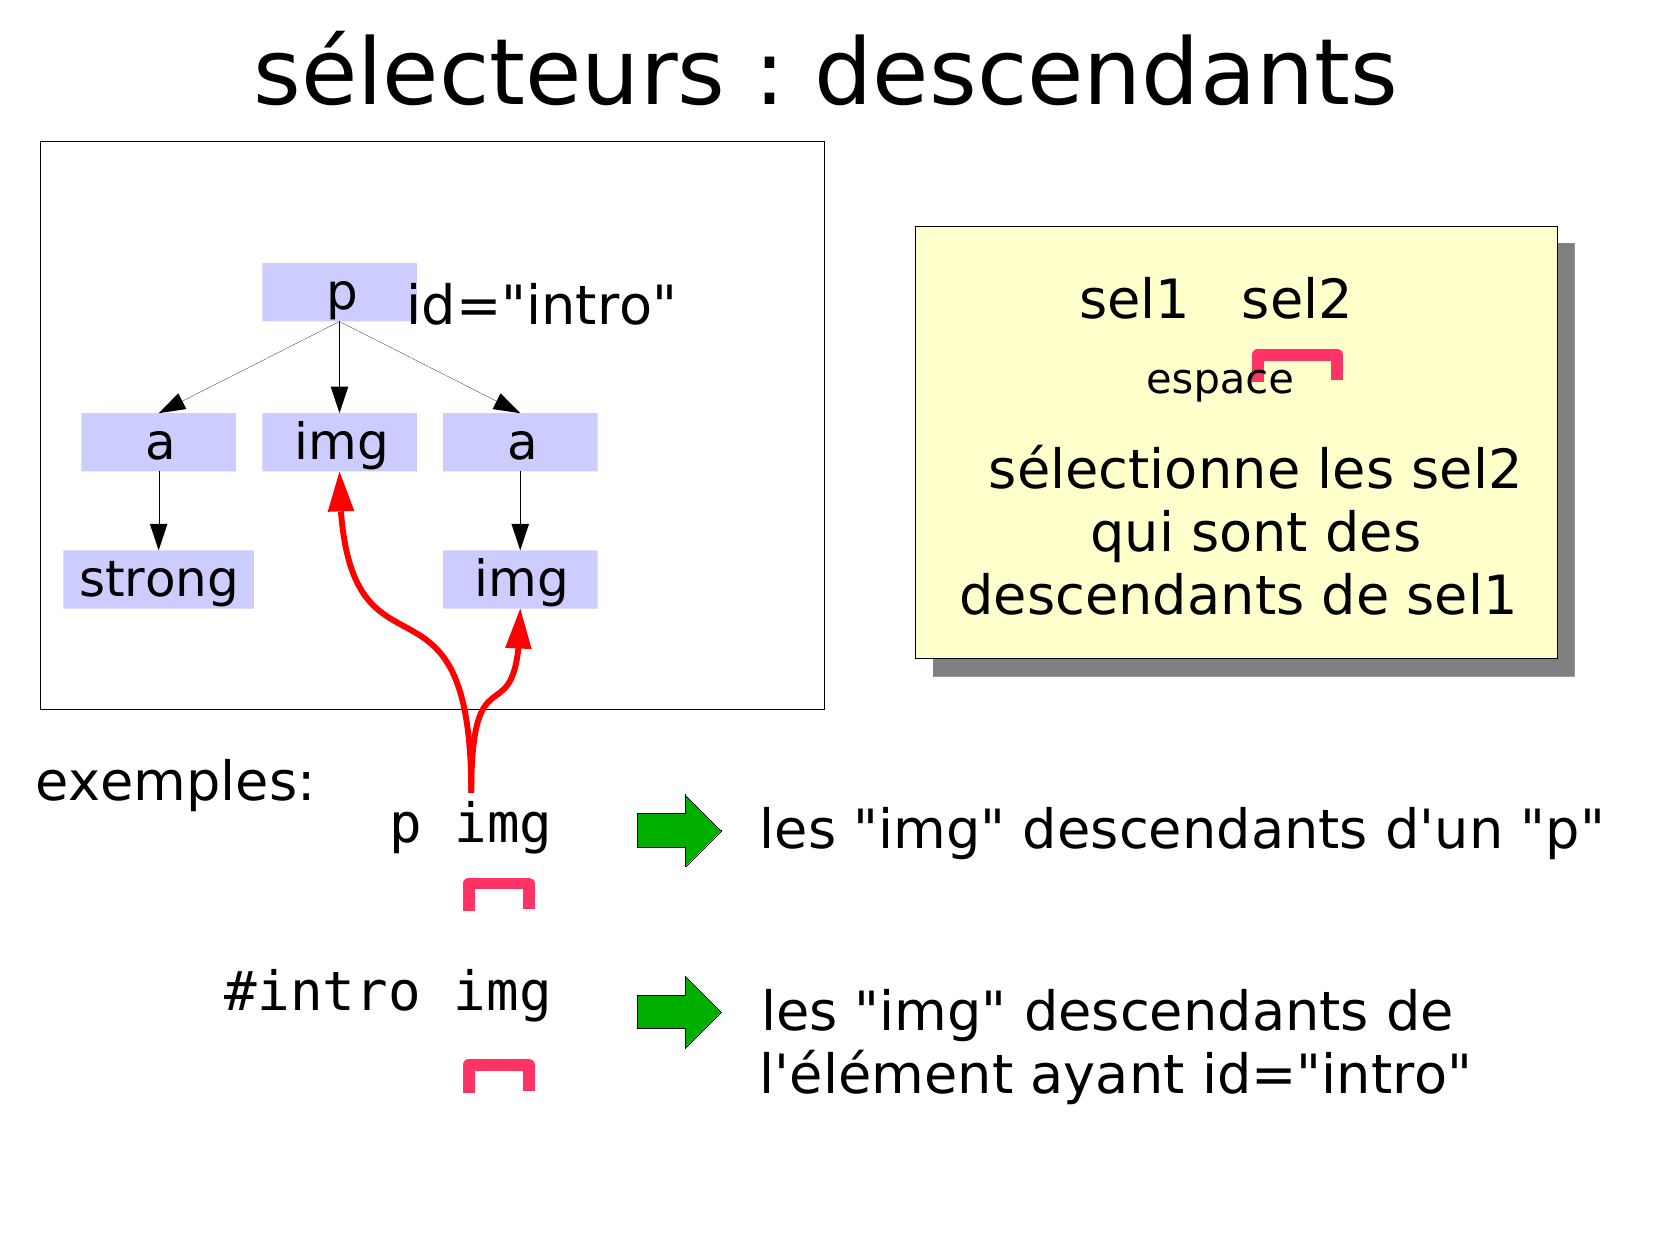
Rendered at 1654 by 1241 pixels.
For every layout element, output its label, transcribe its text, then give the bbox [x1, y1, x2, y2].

text_box [637, 976, 722, 1049]
title sélecteurs : descendants [0, 11, 1654, 134]
text_box exemples: [34, 749, 289, 813]
text_box id="intro" [406, 274, 651, 338]
text_box espace [1146, 354, 1303, 416]
text_box p img [389, 792, 554, 856]
text_box img [443, 550, 598, 609]
text_box les "img" descendants de l'élément ayant id="intro" [759, 979, 1403, 1107]
text_box strong [63, 550, 254, 609]
text_box img [262, 413, 417, 472]
text_box a [443, 413, 598, 472]
text_box les "img" descendants d'un "p" [759, 798, 1522, 862]
text_box p [262, 263, 417, 322]
text_box [915, 226, 1558, 659]
text_box a [81, 413, 236, 472]
text_box sélectionne les sel2 qui sont des descendants de sel1 [959, 437, 1568, 627]
text_box [637, 794, 722, 867]
text_box #intro img [224, 960, 553, 1024]
text_box sel1 sel2 [1079, 268, 1383, 332]
